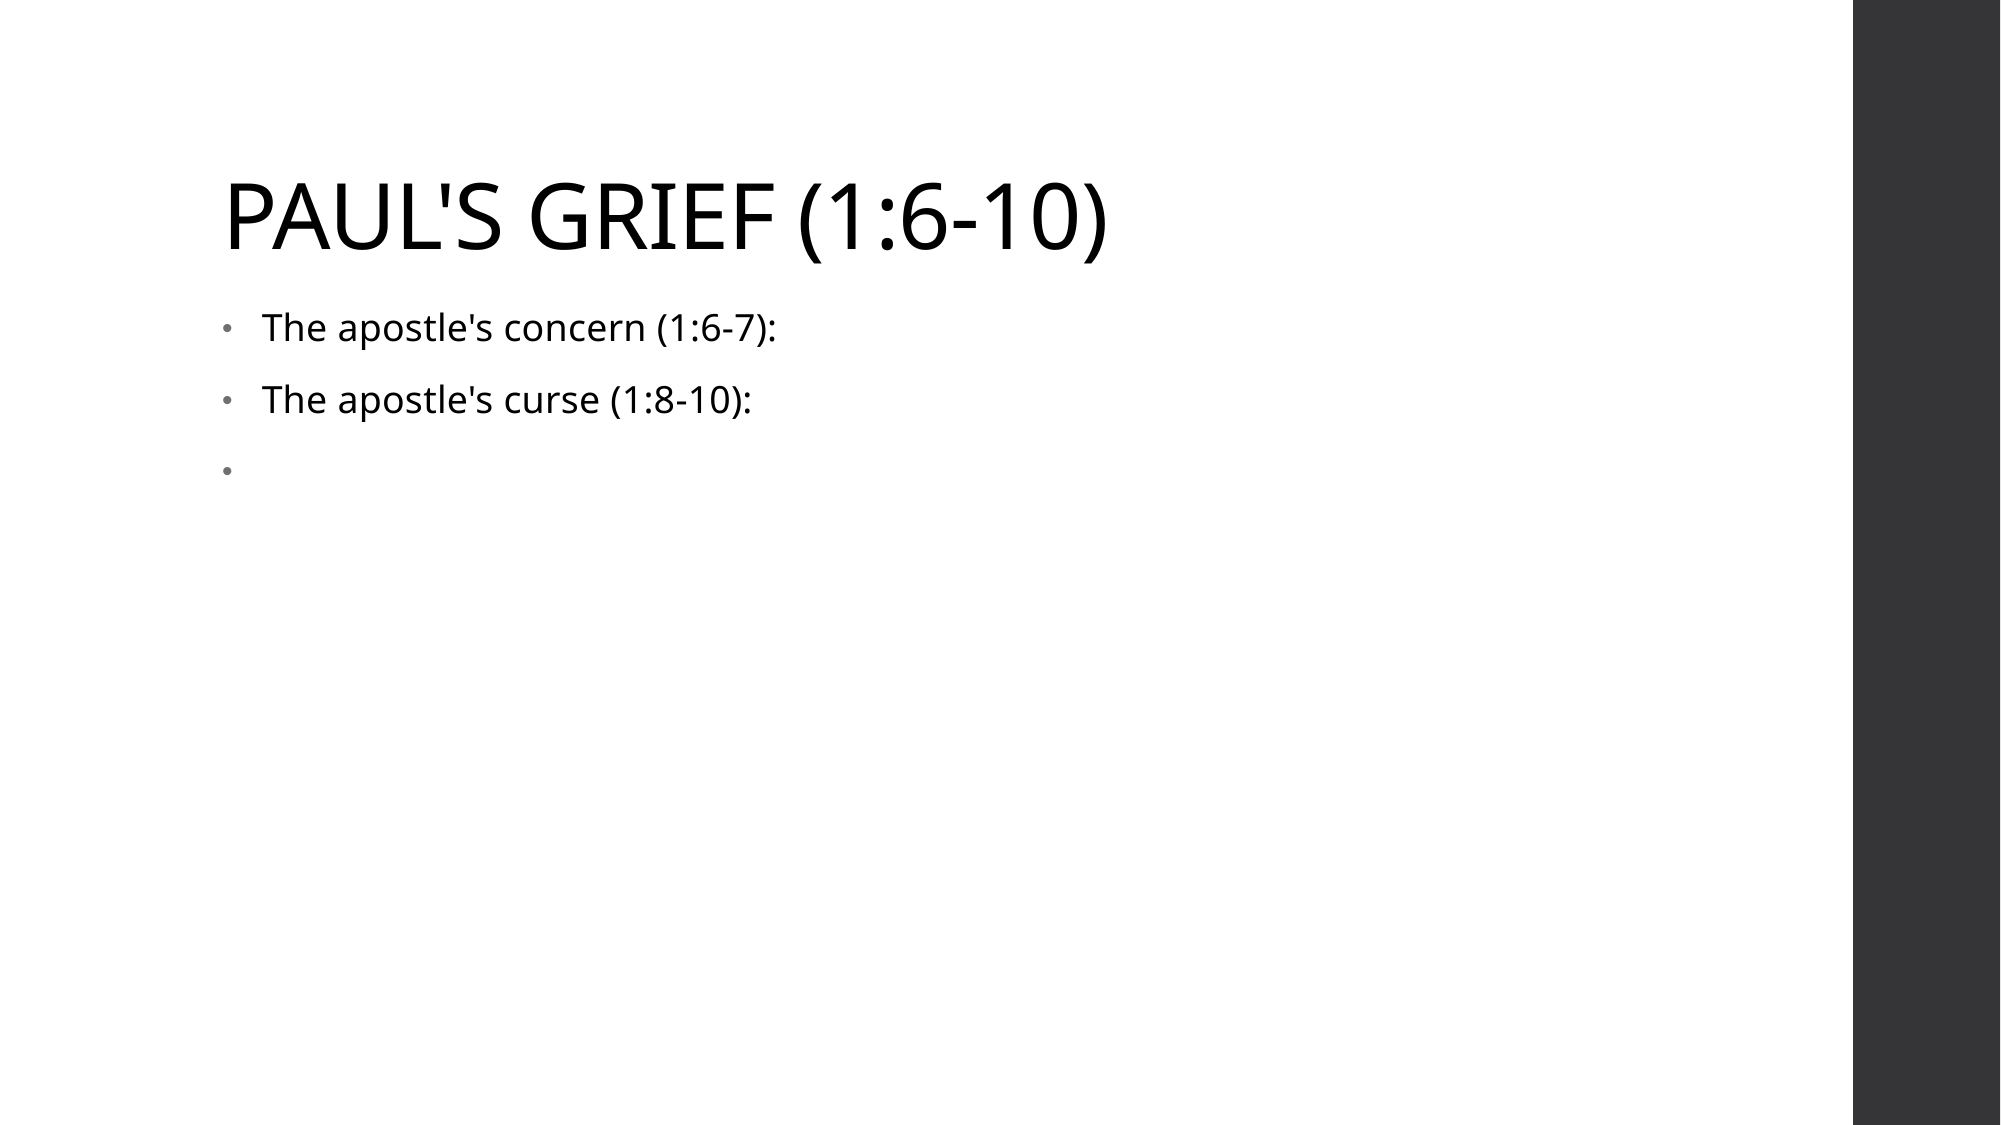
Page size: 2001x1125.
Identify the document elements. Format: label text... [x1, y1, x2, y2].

title PAUL'S GRIEF (1:6-10) [206, 60, 1797, 278]
list The apostle's concern (1:6-7): The apostle's curse (1:8-10): [206, 299, 1617, 1014]
